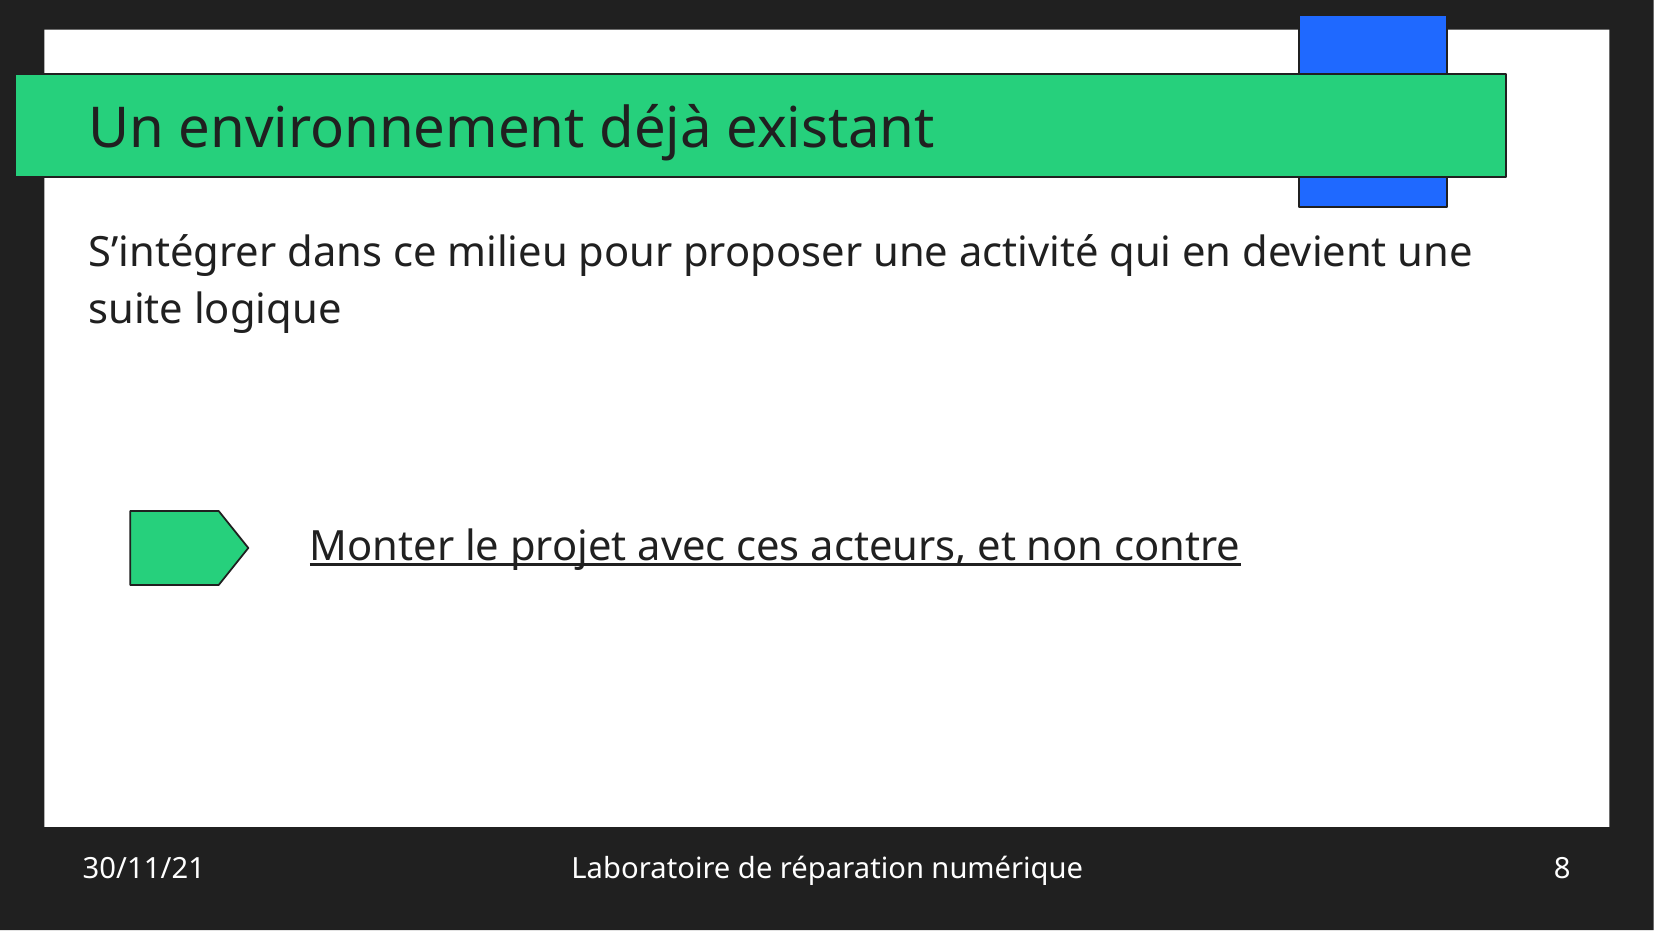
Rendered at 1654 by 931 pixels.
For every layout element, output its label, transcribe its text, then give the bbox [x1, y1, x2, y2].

title Un environnement déjà existant [88, 73, 1506, 178]
list S’intégrer dans ce milieu pour proposer une activité qui en devient une suite logique Monter le projet avec ces acteurs, et non contre [88, 221, 1565, 813]
text_box [130, 511, 249, 585]
